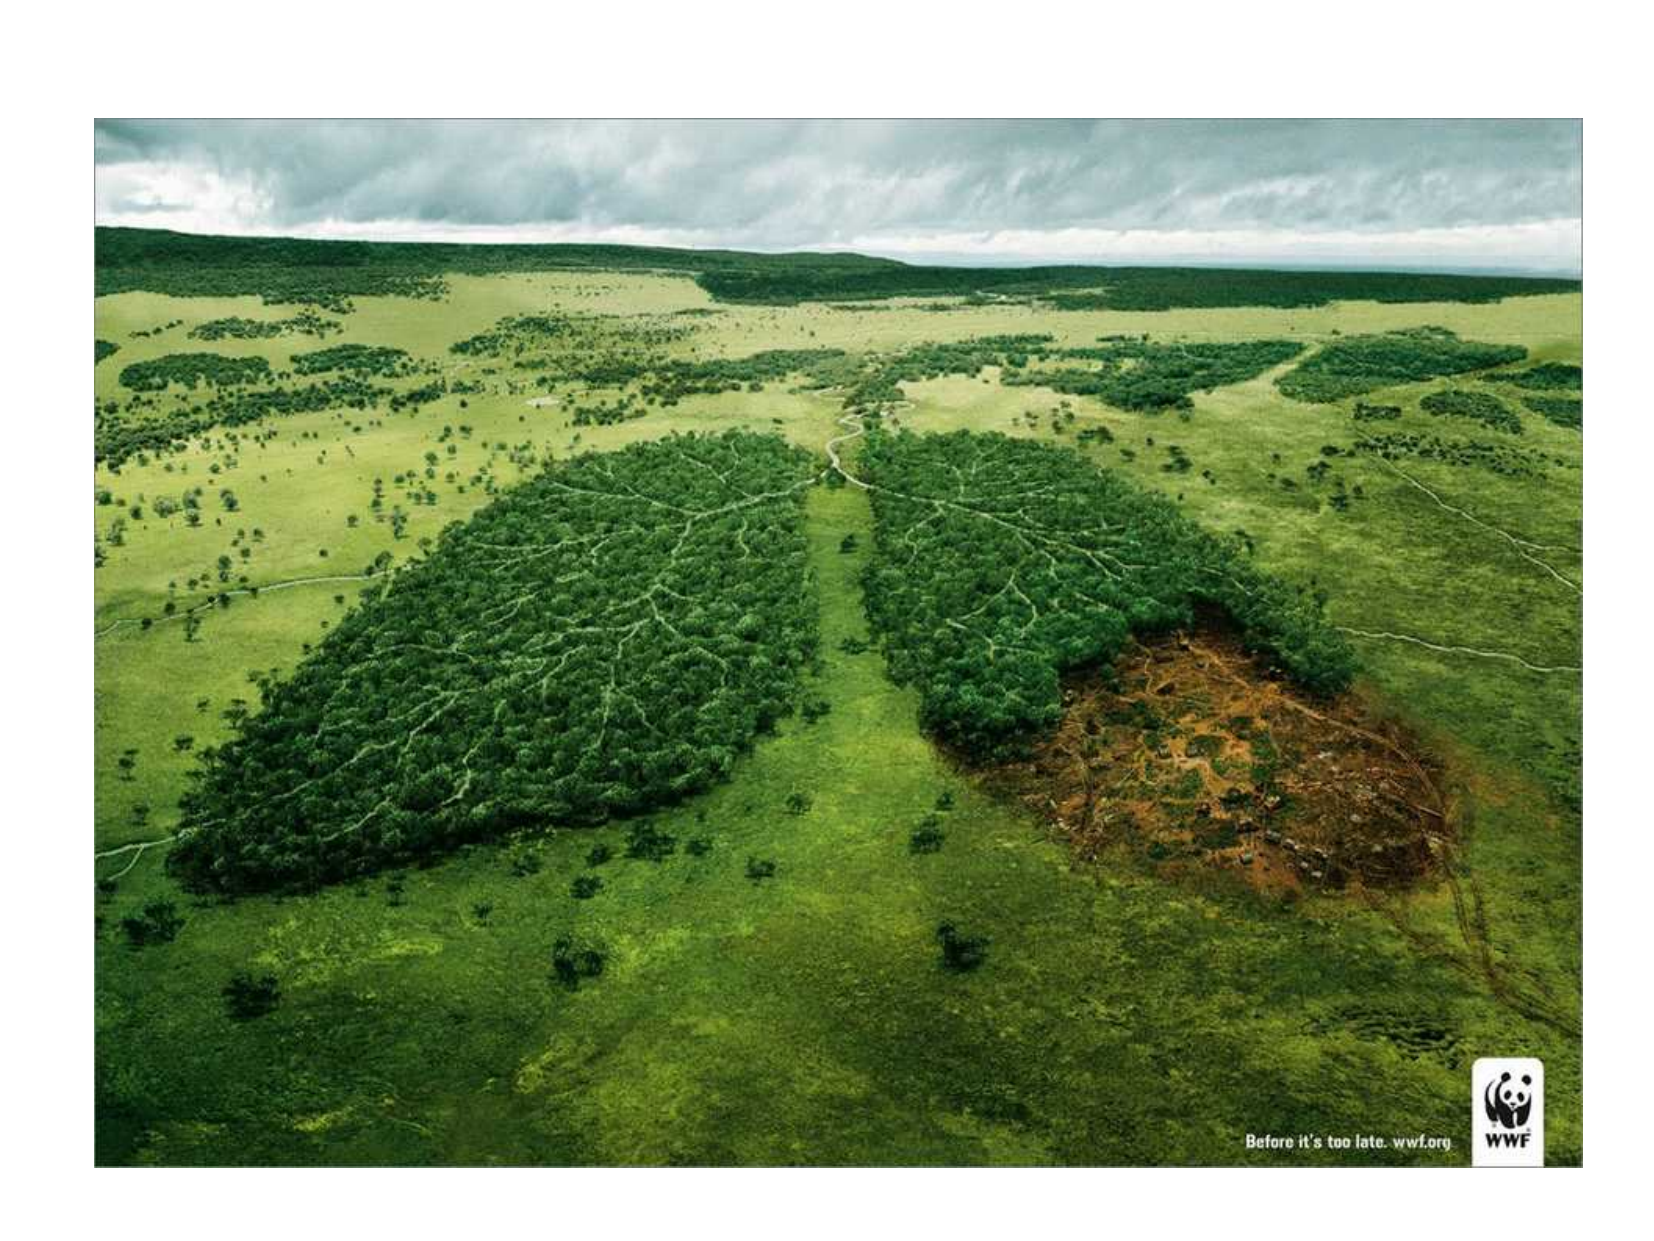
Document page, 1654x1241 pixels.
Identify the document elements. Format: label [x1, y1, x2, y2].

picture [94, 118, 1583, 1168]
